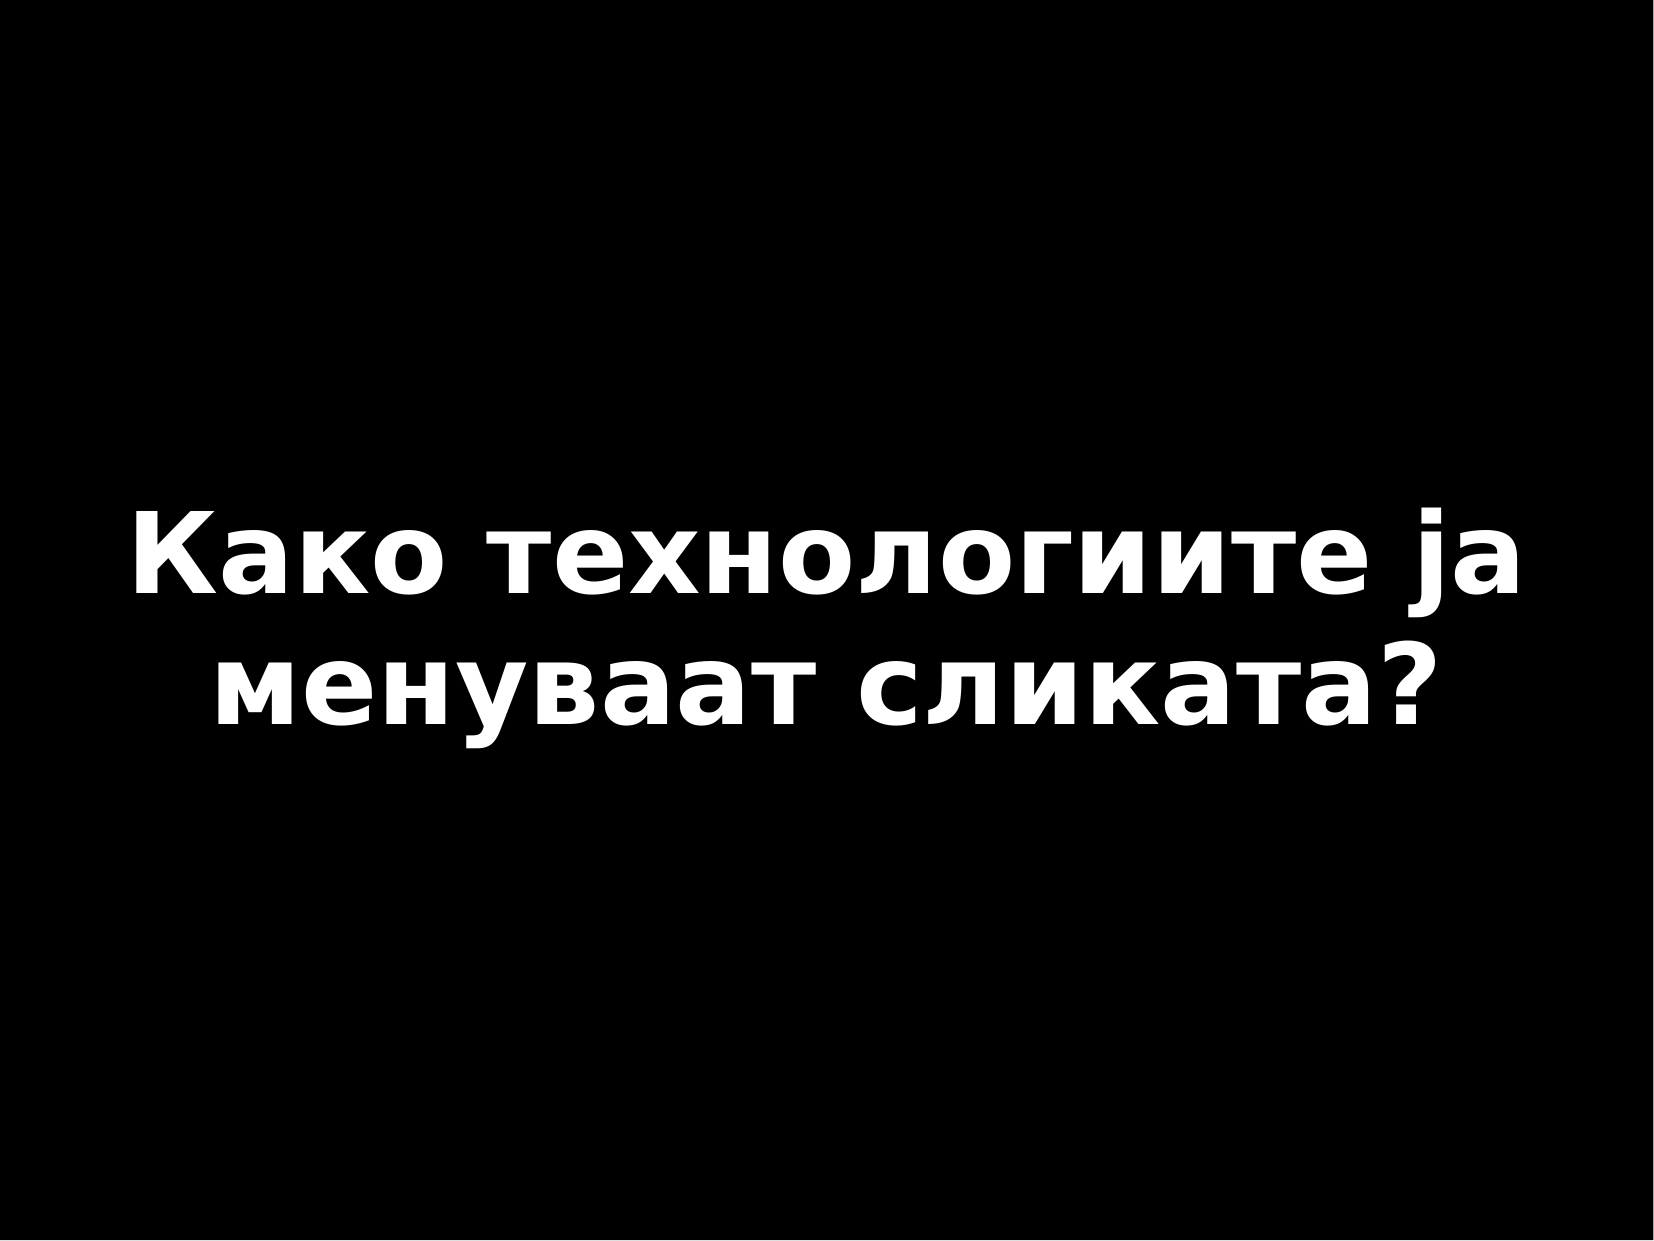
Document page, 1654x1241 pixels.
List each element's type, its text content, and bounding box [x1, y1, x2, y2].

subtitle Како технологиите ја менуваат сликата? [0, 0, 1654, 1241]
